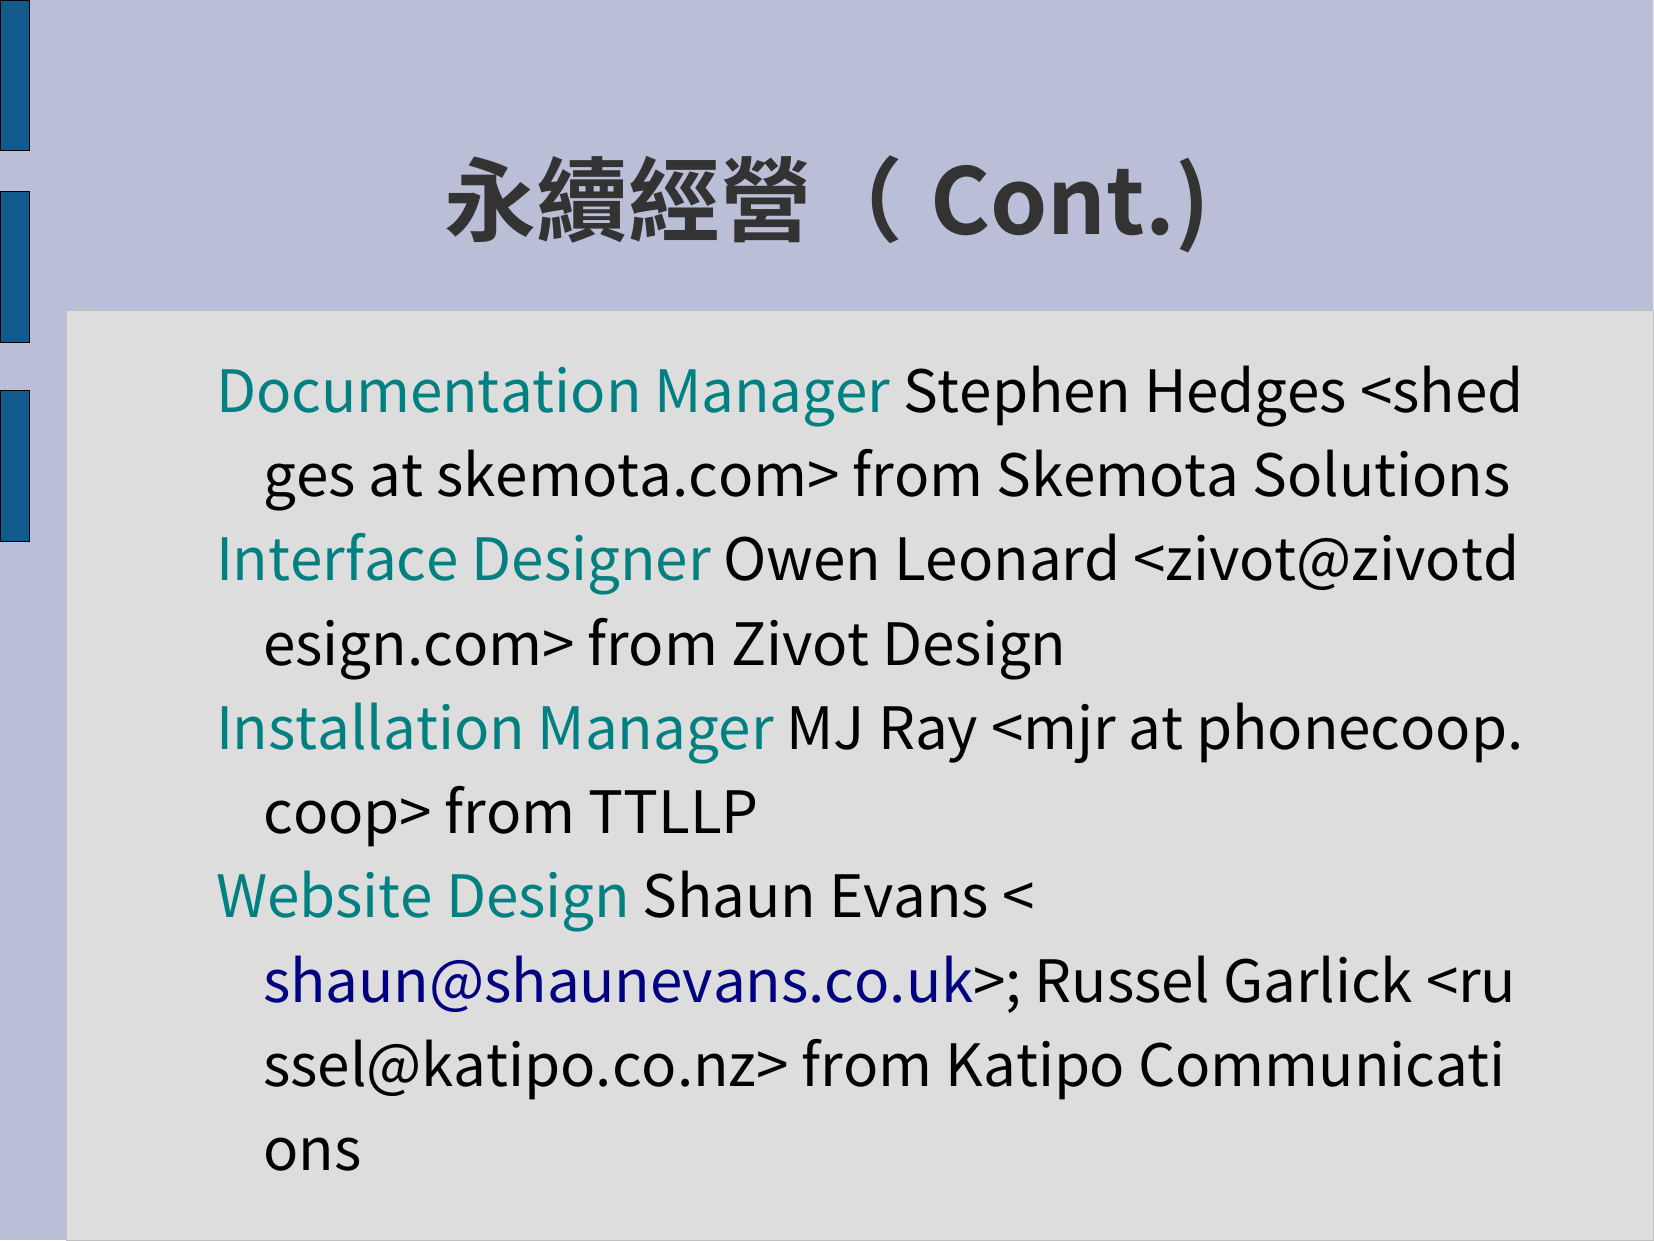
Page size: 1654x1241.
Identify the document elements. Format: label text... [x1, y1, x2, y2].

title 永續經營（Cont.) [121, 91, 1534, 299]
list Documentation Manager Stephen Hedges <shedges at skemota.com> from Skemota Solutions Interface Designer Owen Leonard <zivot@zivotdesign.com> from Zivot Design Installation Manager MJ Ray <mjr at phonecoop.coop> from TTLLP Website Design Shaun Evans <shaun@shaunevans.co.uk>; Russel Garlick <russel@katipo.co.nz> from Katipo Communications [121, 344, 1534, 1127]
